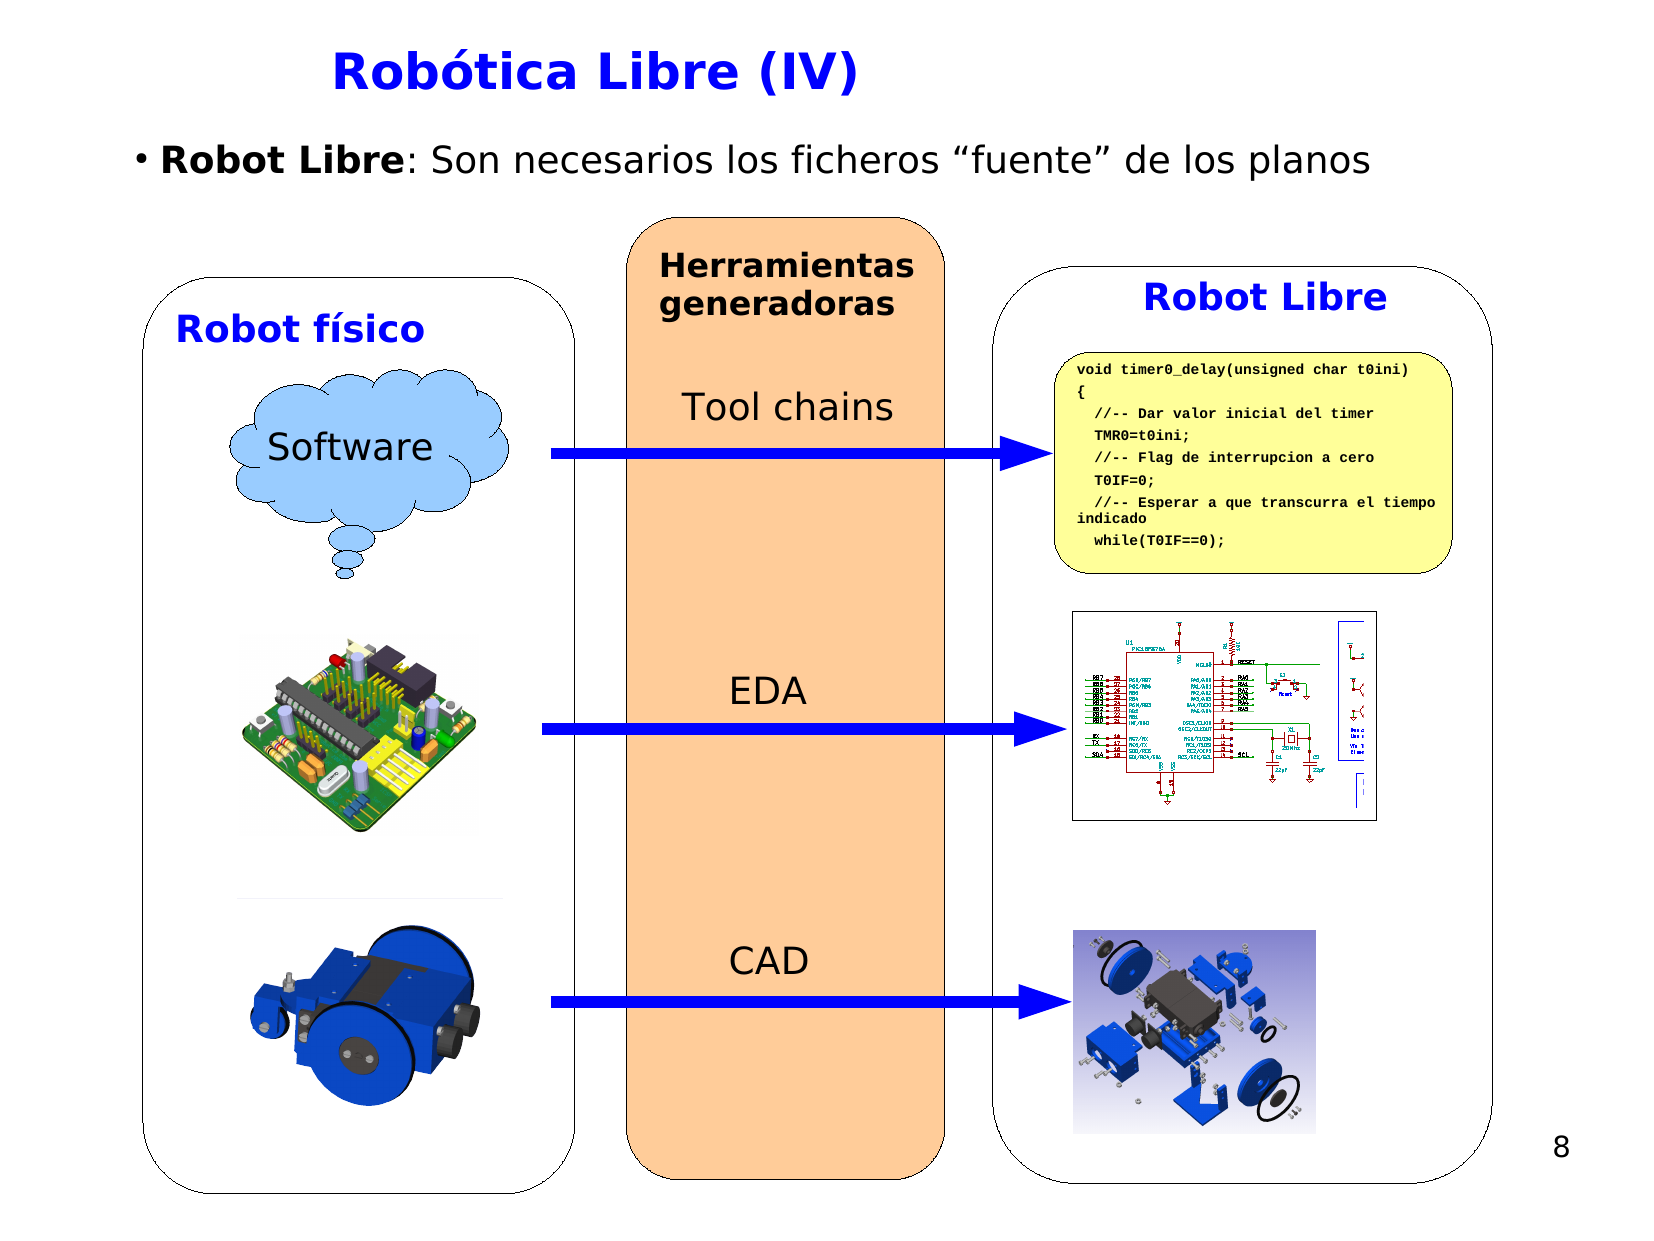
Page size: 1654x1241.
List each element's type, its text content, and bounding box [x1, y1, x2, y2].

picture [237, 898, 503, 1121]
text_box Robótica Libre (IV) [317, 35, 919, 109]
text_box Software [252, 418, 449, 477]
text_box EDA [713, 662, 823, 721]
text_box Robot físico [160, 300, 441, 360]
text_box Tool chains [667, 378, 910, 437]
text_box [142, 277, 575, 1194]
text_box [626, 1008, 945, 1180]
text_box void timer0_delay(unsigned char t0ini) { //-- Dar valor inicial del timer TMR0=t0ini; //-- Flag de interrupcion a cero T0IF=0; //-- Esperar a que transcurra el tiempo indicado while(T0IF==0); [1062, 354, 1529, 569]
text_box [992, 266, 1493, 1184]
text_box [626, 735, 945, 996]
text_box Herramientas generadoras [644, 239, 931, 332]
text_box Robot Libre [1127, 268, 1404, 327]
text_box [626, 459, 945, 723]
text_box CAD [714, 932, 825, 992]
picture [239, 634, 479, 836]
picture [1073, 930, 1316, 1134]
picture [1079, 616, 1364, 808]
text_box Robot Libre: Son necesarios los ficheros “fuente” de los planos [120, 131, 1482, 262]
text_box [626, 262, 945, 448]
